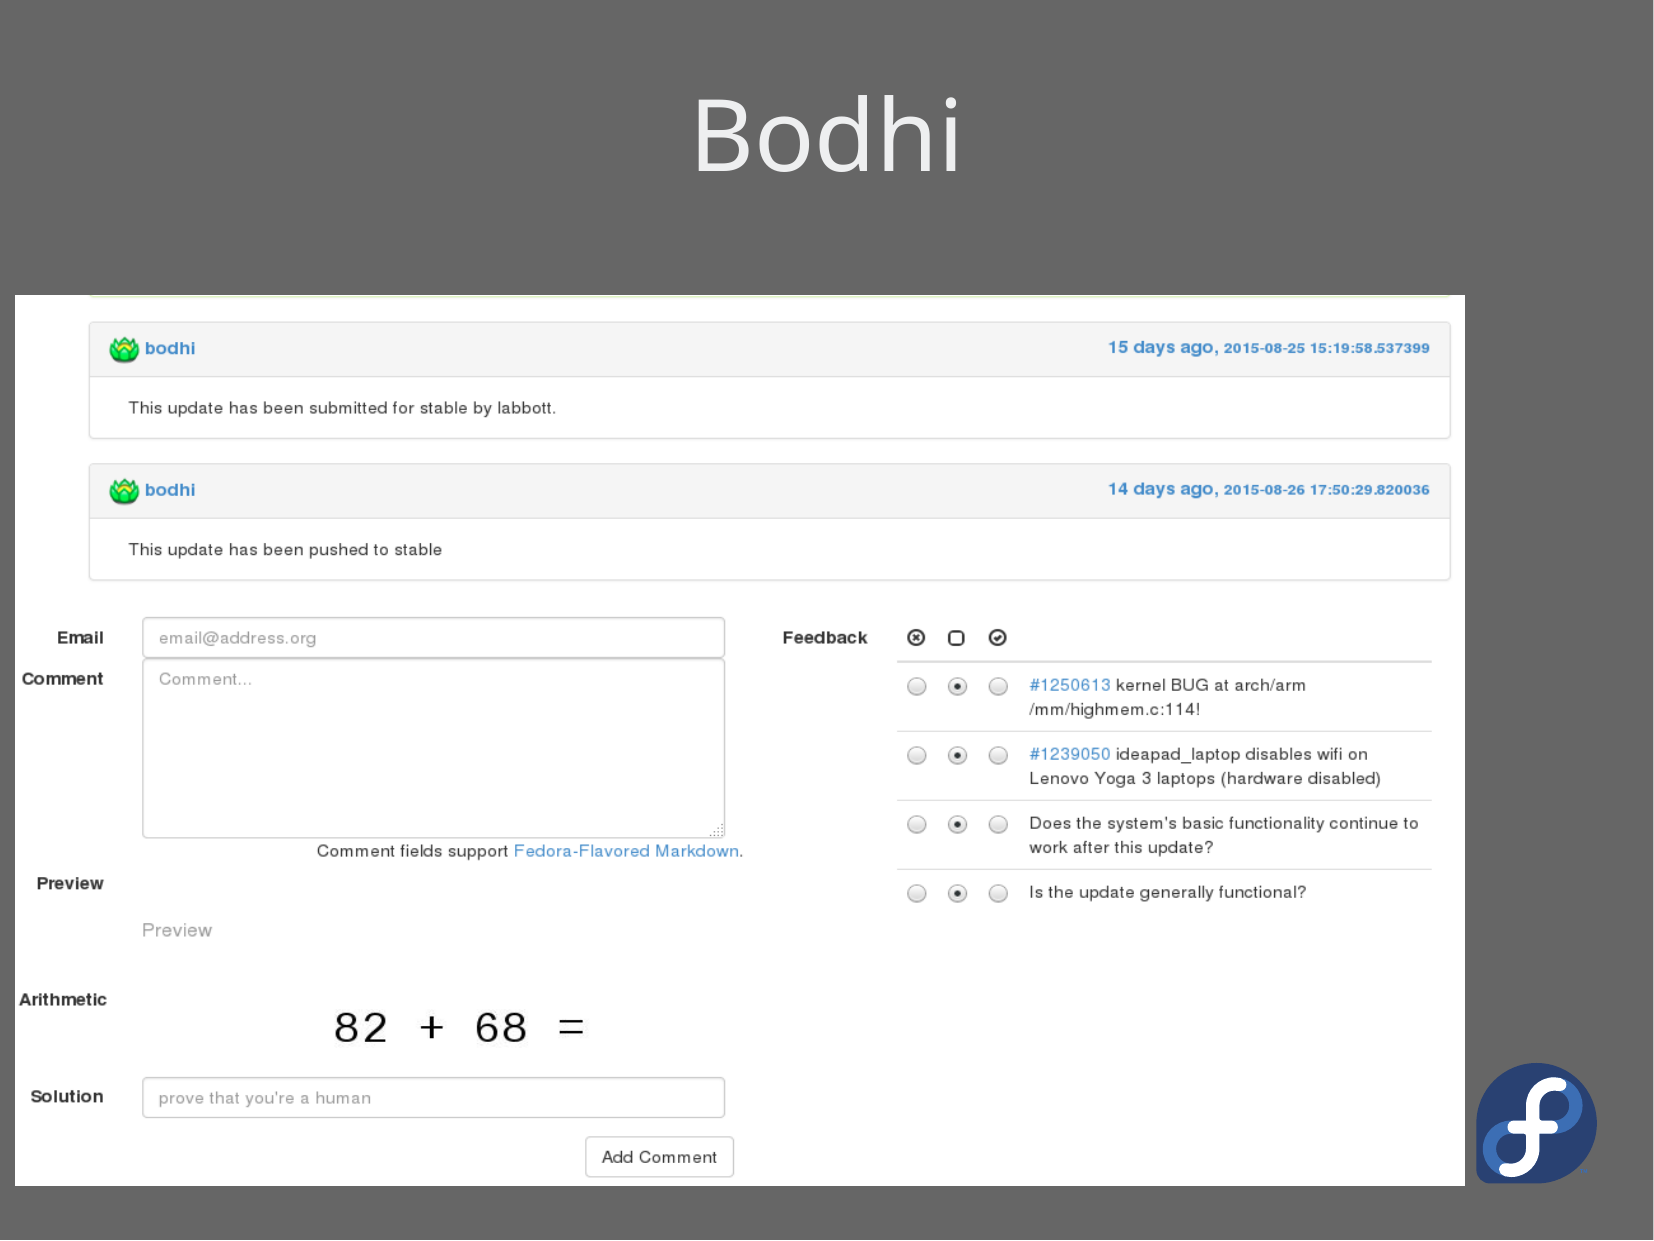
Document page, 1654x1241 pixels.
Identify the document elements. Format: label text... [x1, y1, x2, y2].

picture [1476, 1062, 1597, 1184]
picture [15, 295, 1465, 1186]
title Bodhi [88, 29, 1565, 237]
